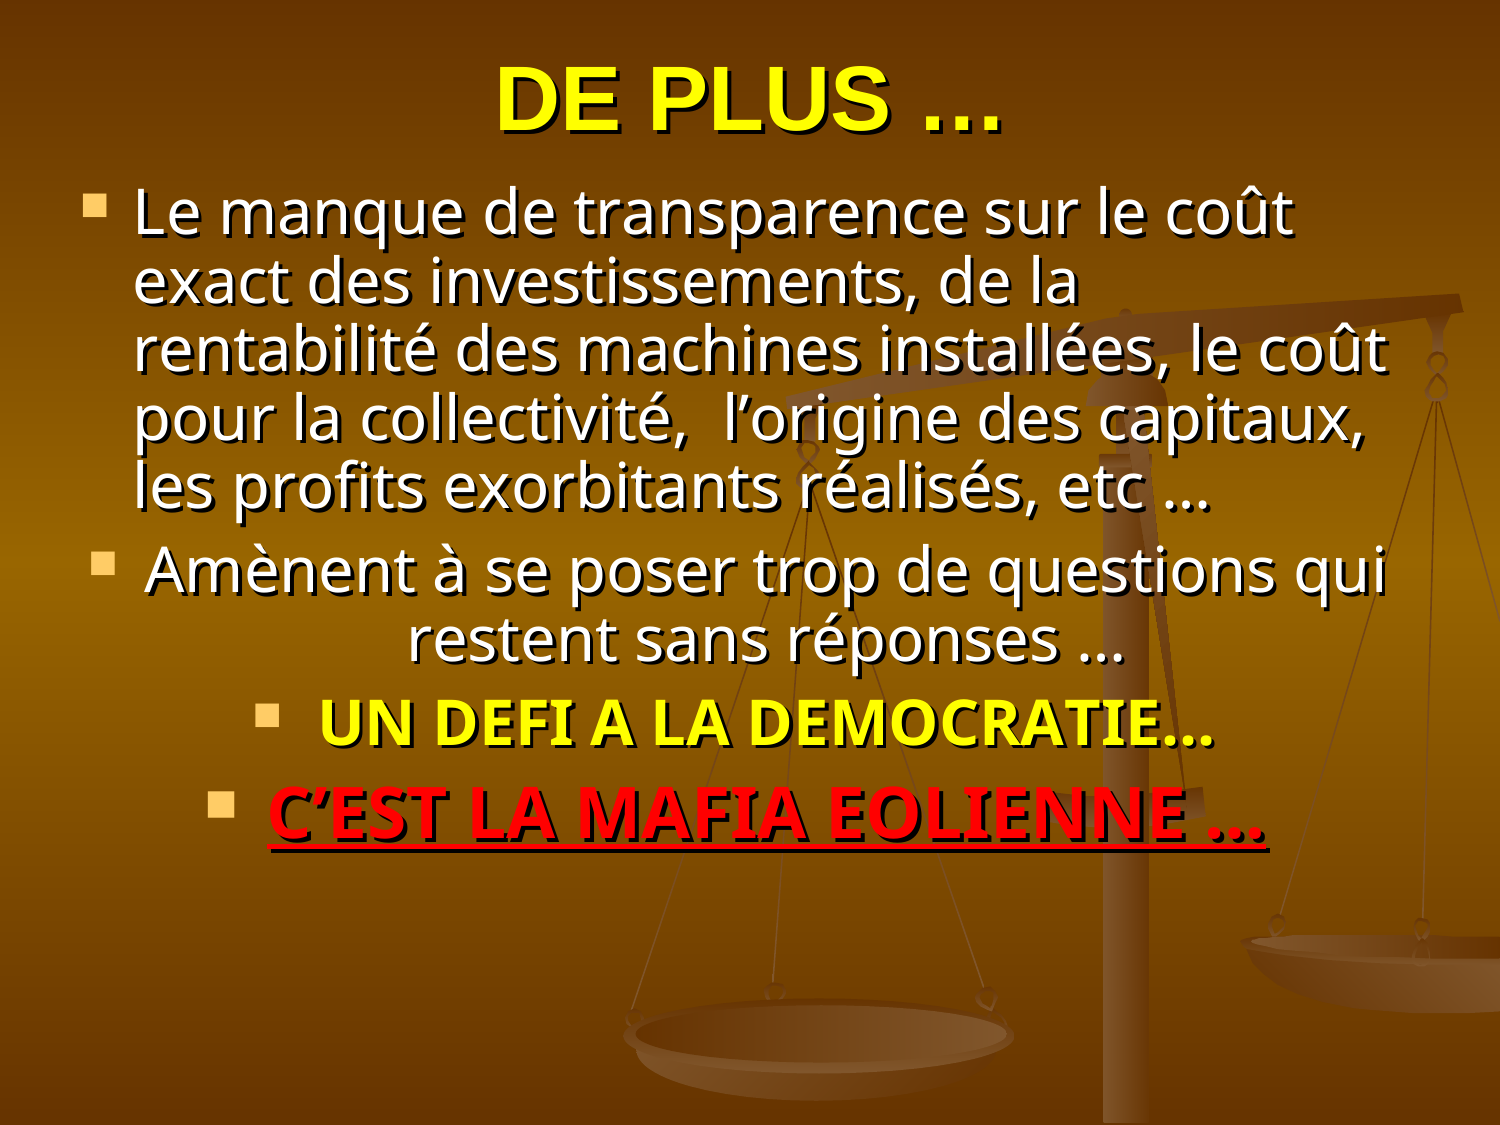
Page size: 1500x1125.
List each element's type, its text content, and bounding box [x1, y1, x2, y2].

list Le manque de transparence sur le coût exact des investissements, de la rentabilité des machines installées, le coût pour la collectivité, l’origine des capitaux, les profits exorbitants réalisés, etc … Amènent à se poser trop de questions qui restent sans réponses … UN DEFI A LA DEMOCRATIE… C’EST LA MAFIA EOLIENNE … [64, 172, 1415, 916]
title DE PLUS … [76, 0, 1427, 188]
